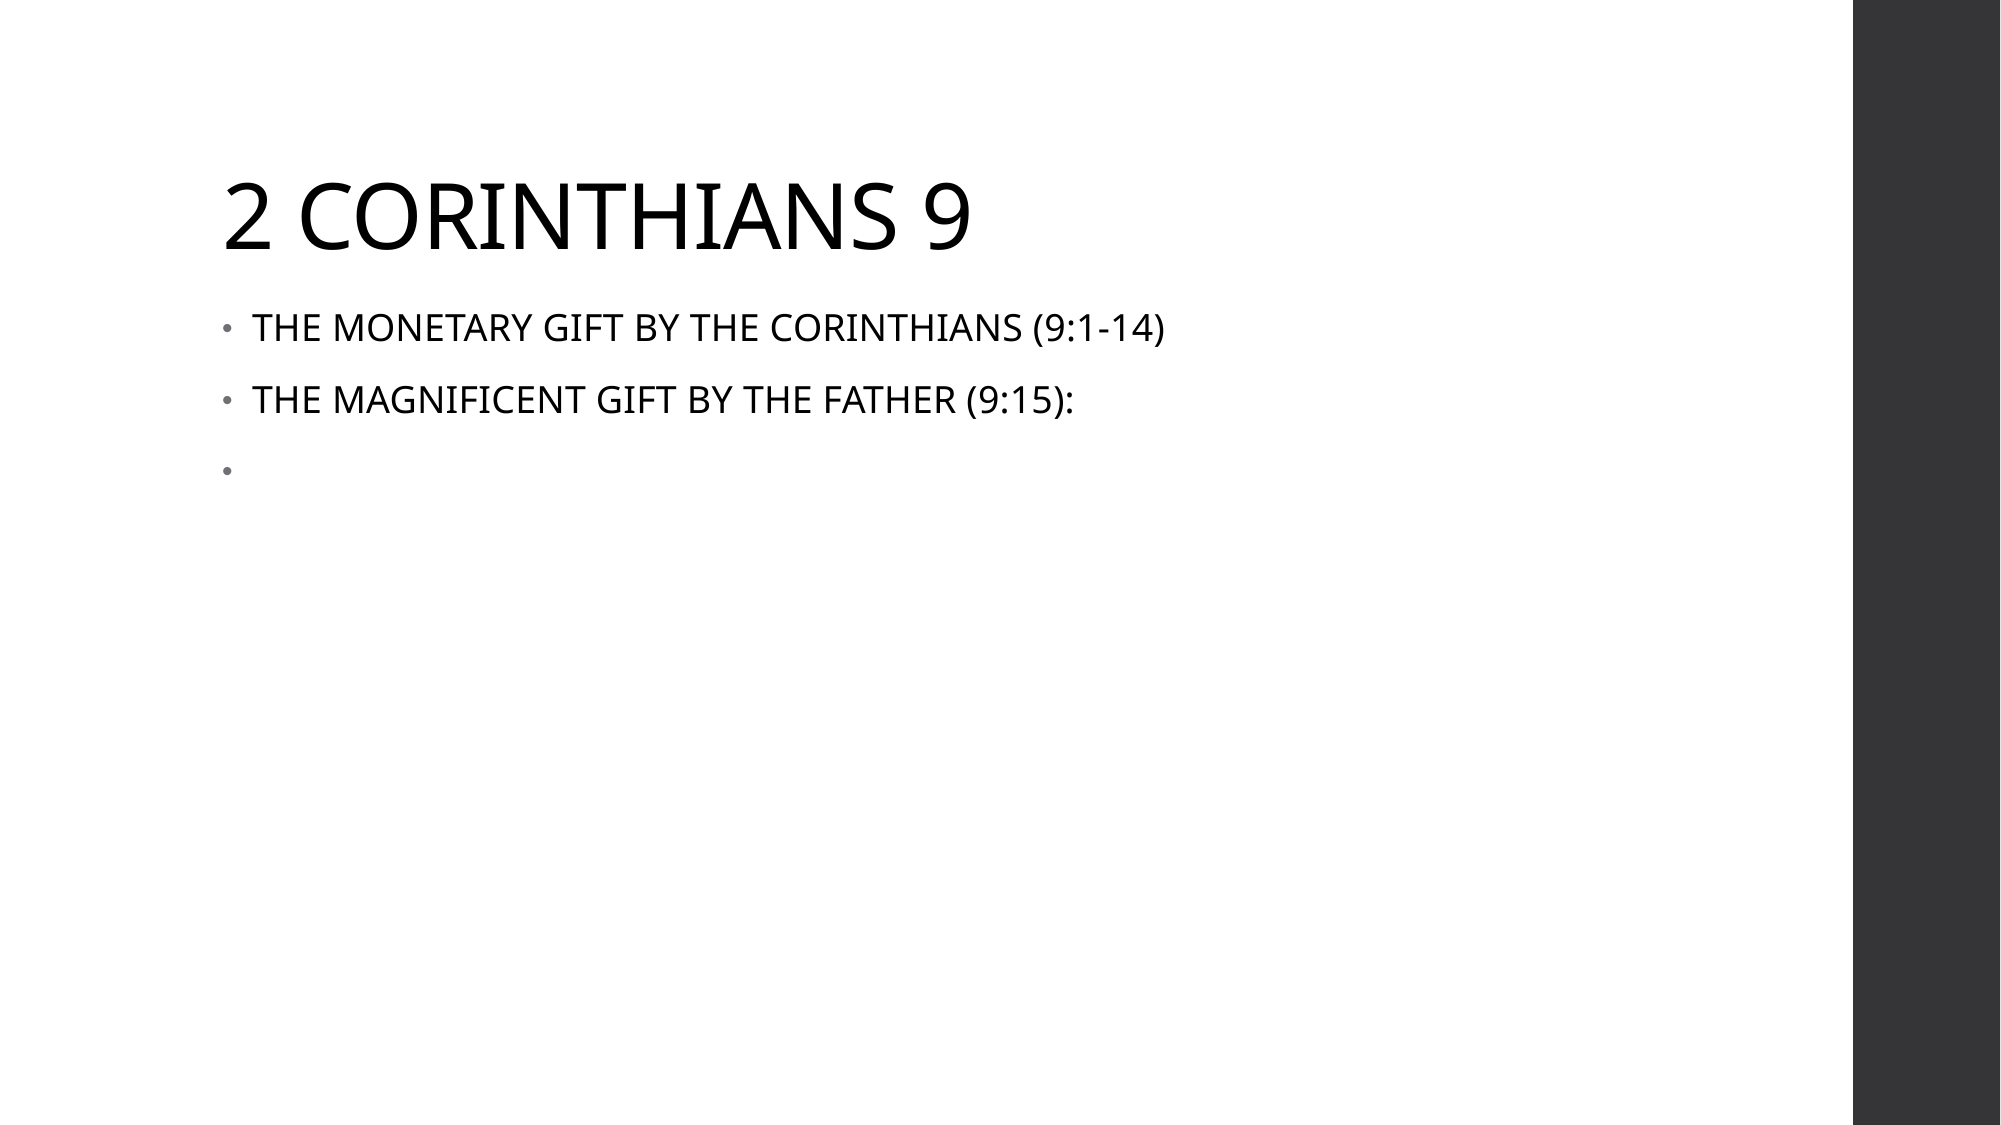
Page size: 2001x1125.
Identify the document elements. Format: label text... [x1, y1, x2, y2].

list THE MONETARY GIFT BY THE CORINTHIANS (9:1-14) THE MAGNIFICENT GIFT BY THE FATHER (9:15): [206, 299, 1617, 1014]
title 2 CORINTHIANS 9 [206, 60, 1797, 278]
